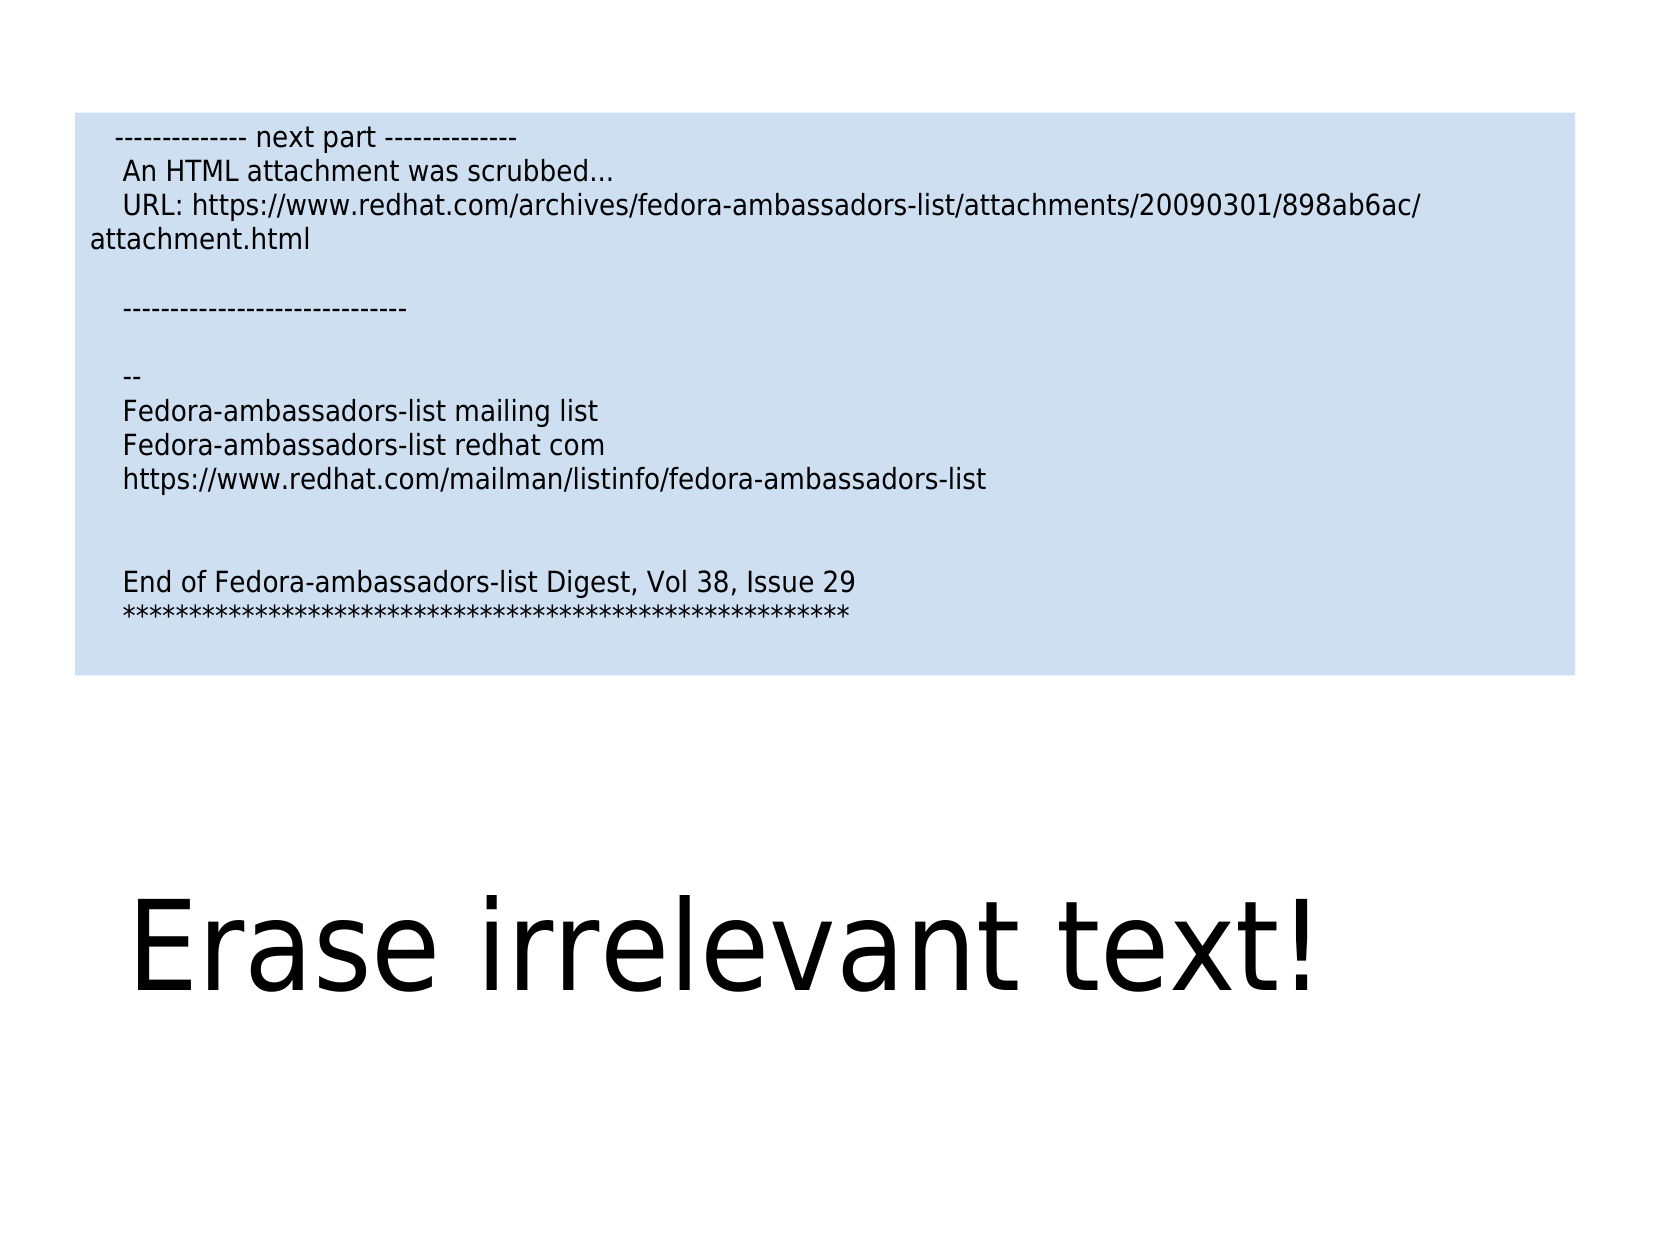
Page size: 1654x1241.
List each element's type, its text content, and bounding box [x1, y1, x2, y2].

text_box -------------- next part -------------- An HTML attachment was scrubbed... URL: https://www.redhat.com/archives/fedora-ambassadors-list/attachments/20090301/898ab6ac/attachment.html ------------------------------ -- Fedora-ambassadors-list mailing list Fedora-ambassadors-list redhat com https://www.redhat.com/mailman/listinfo/fedora-ambassadors-list End of Fedora-ambassadors-list Digest, Vol 38, Issue 29 ******************************************************* [75, 112, 1576, 676]
text_box Erase irrelevant text! [112, 867, 1576, 1028]
